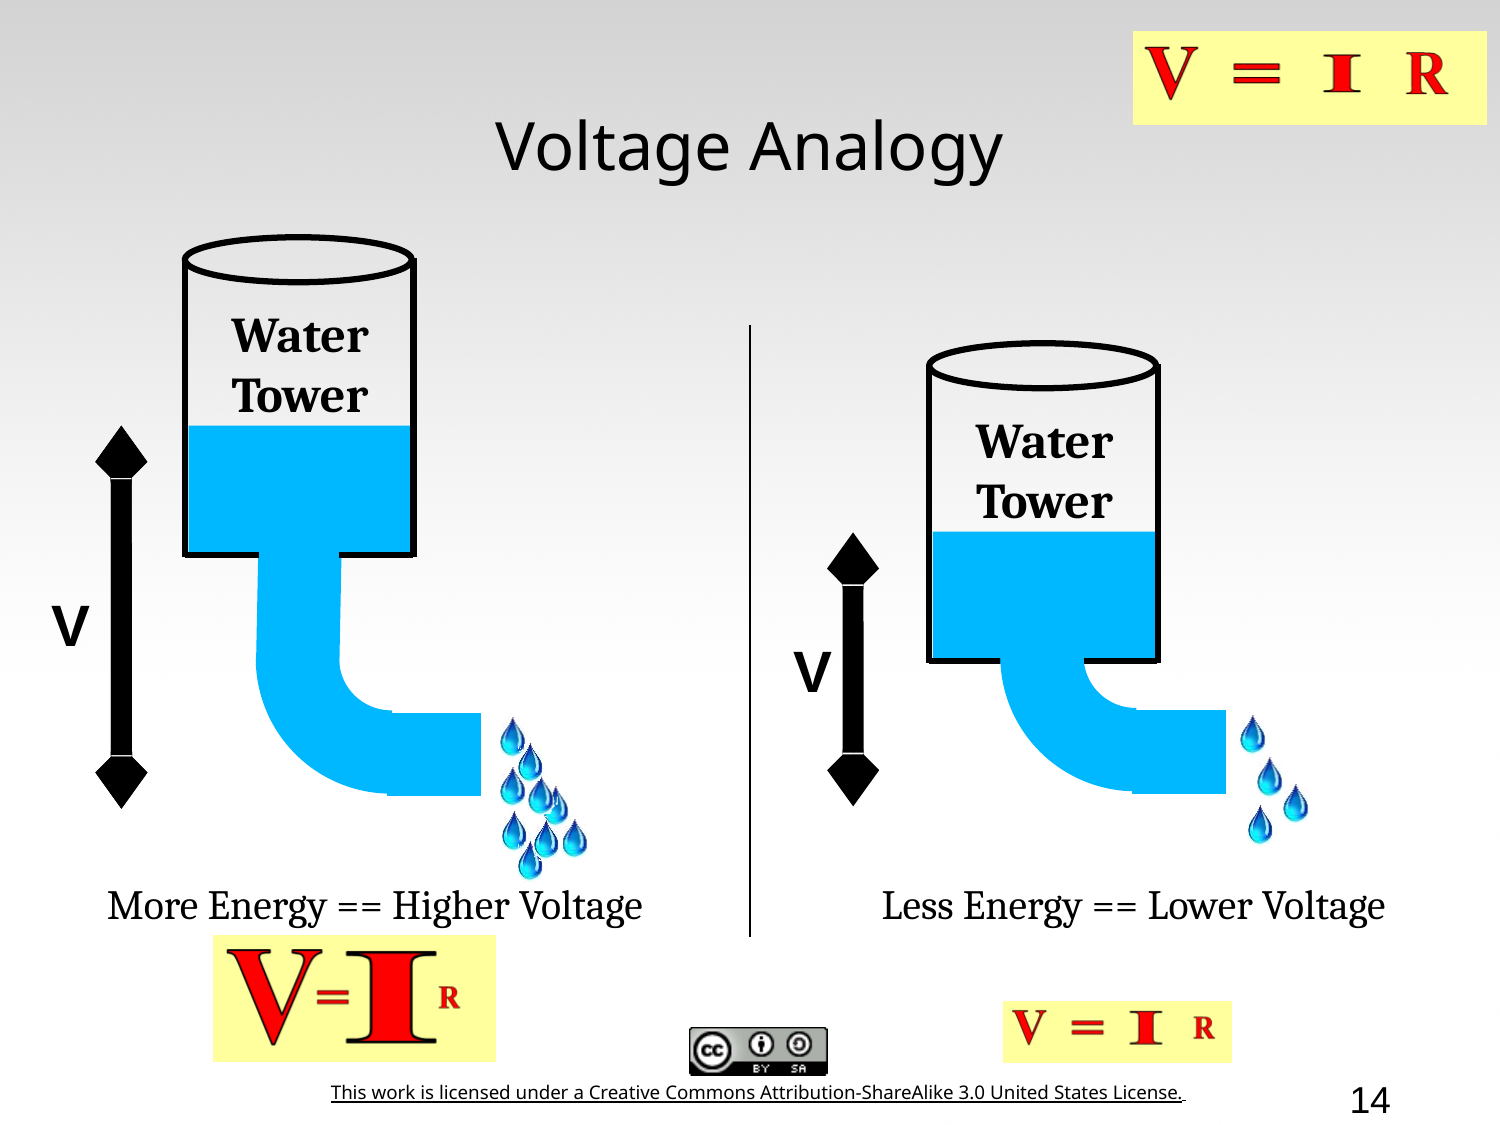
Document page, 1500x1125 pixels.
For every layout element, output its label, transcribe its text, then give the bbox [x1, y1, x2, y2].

text_box Water Tower [932, 400, 1155, 531]
text_box [188, 425, 410, 556]
text_box V [10, 581, 132, 667]
text_box V [752, 626, 874, 712]
text_box [932, 531, 1155, 658]
text_box Water Tower [188, 294, 410, 425]
text_box More Energy == Higher Voltage [0, 870, 749, 935]
title Voltage Analogy [112, 49, 1388, 238]
text_box Less Energy == Lower Voltage [758, 870, 1500, 935]
picture [0, 0, 1500, 1125]
